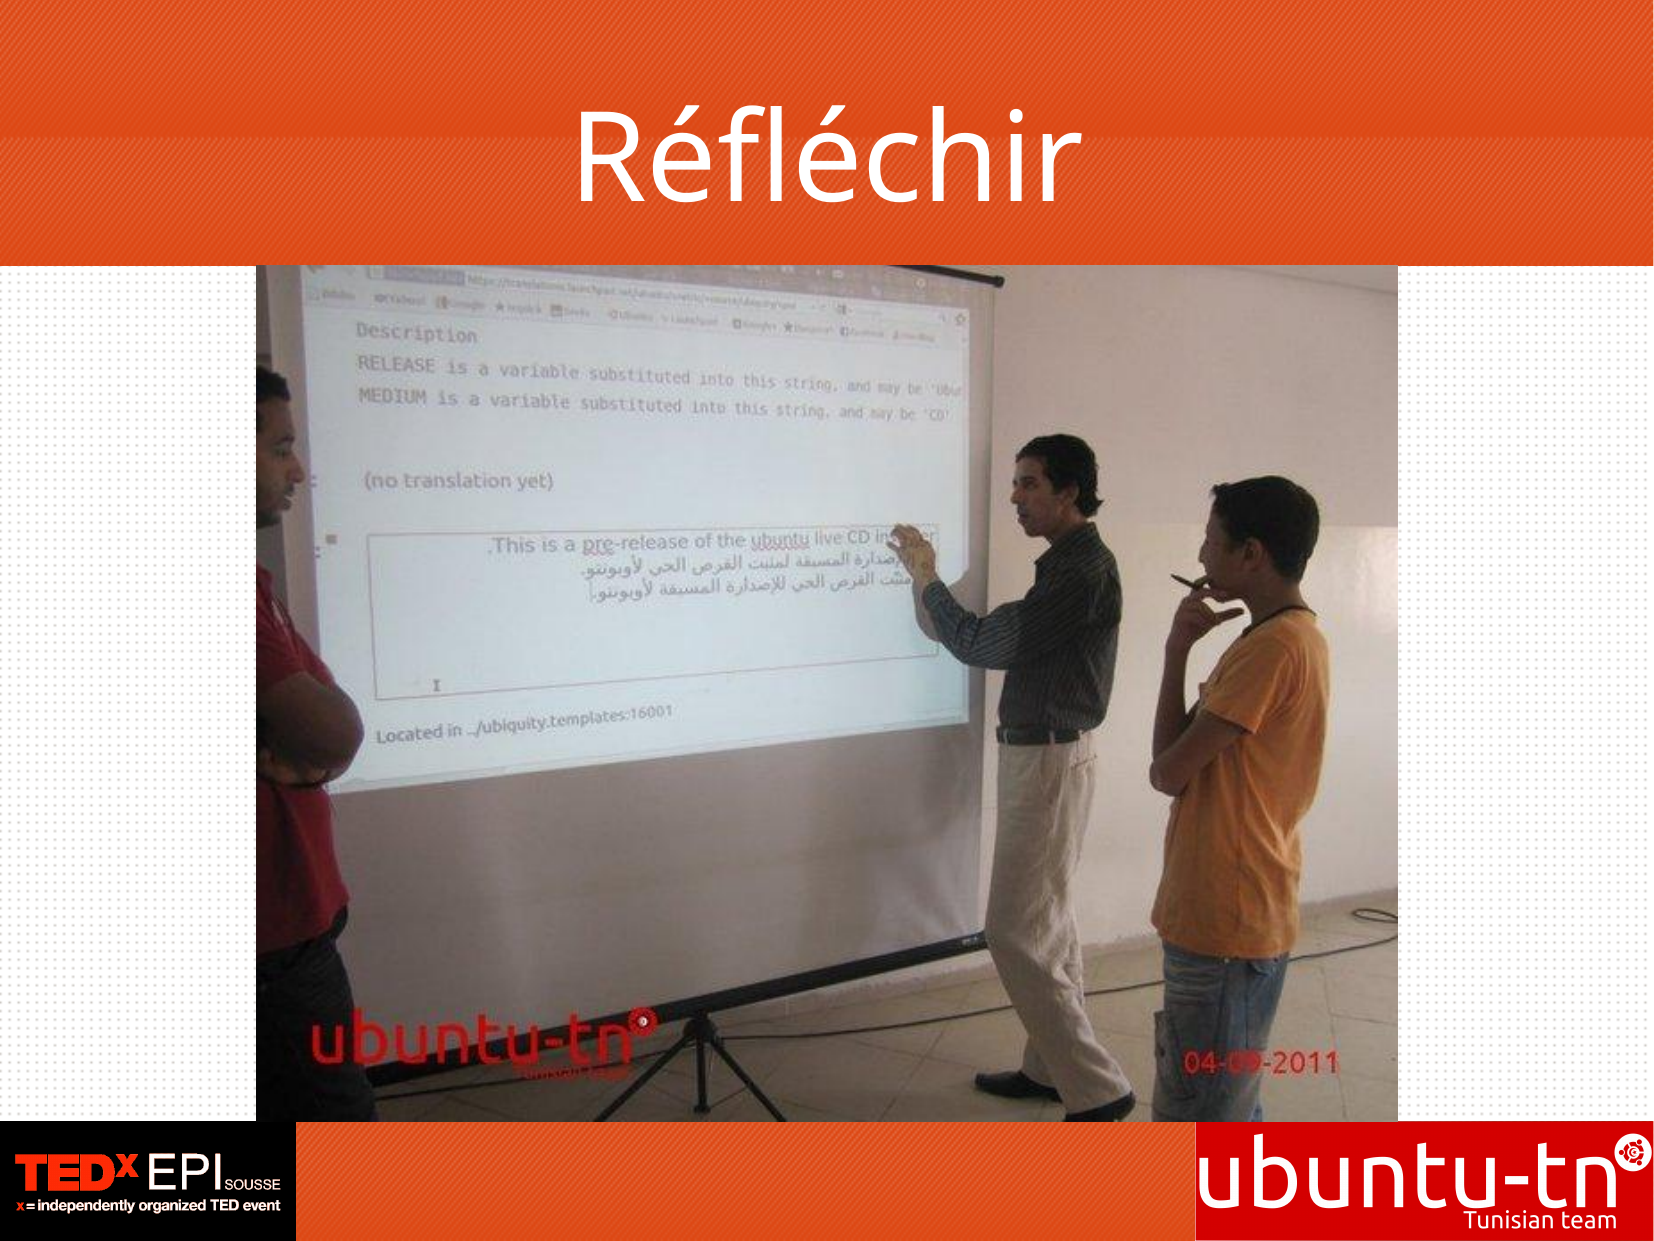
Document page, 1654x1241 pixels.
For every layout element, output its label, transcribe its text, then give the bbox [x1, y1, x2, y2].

title Réfléchir [82, 49, 1571, 257]
picture [0, 0, 1654, 1241]
